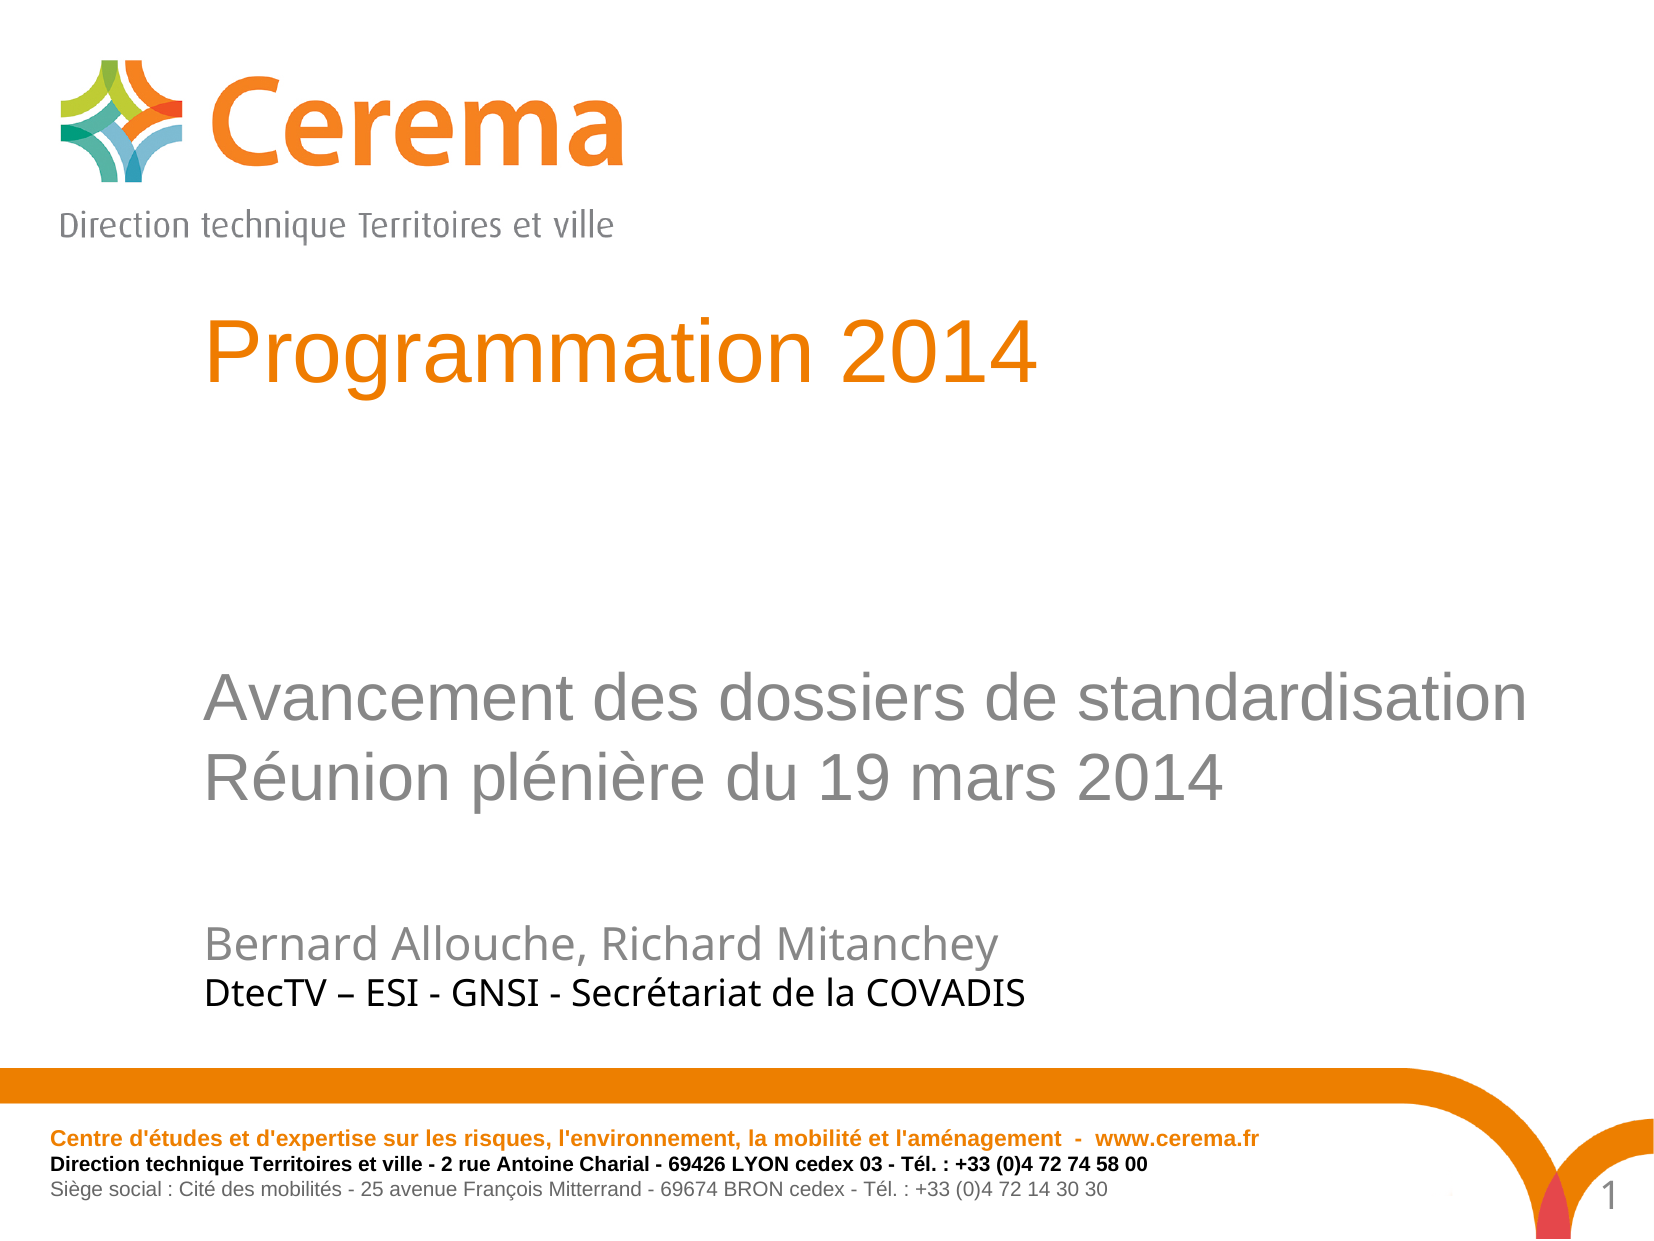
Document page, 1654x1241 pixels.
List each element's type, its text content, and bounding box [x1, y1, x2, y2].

picture [0, 1068, 1654, 1239]
text_box Bernard Allouche, Richard Mitanchey DtecTV – ESI - GNSI - Secrétariat de la COVADIS [188, 906, 1465, 977]
text_box Programmation 2014 [188, 306, 1465, 513]
picture [0, 0, 684, 291]
text_box Avancement des dossiers de standardisation Réunion plénière du 19 mars 2014 [188, 646, 1548, 752]
